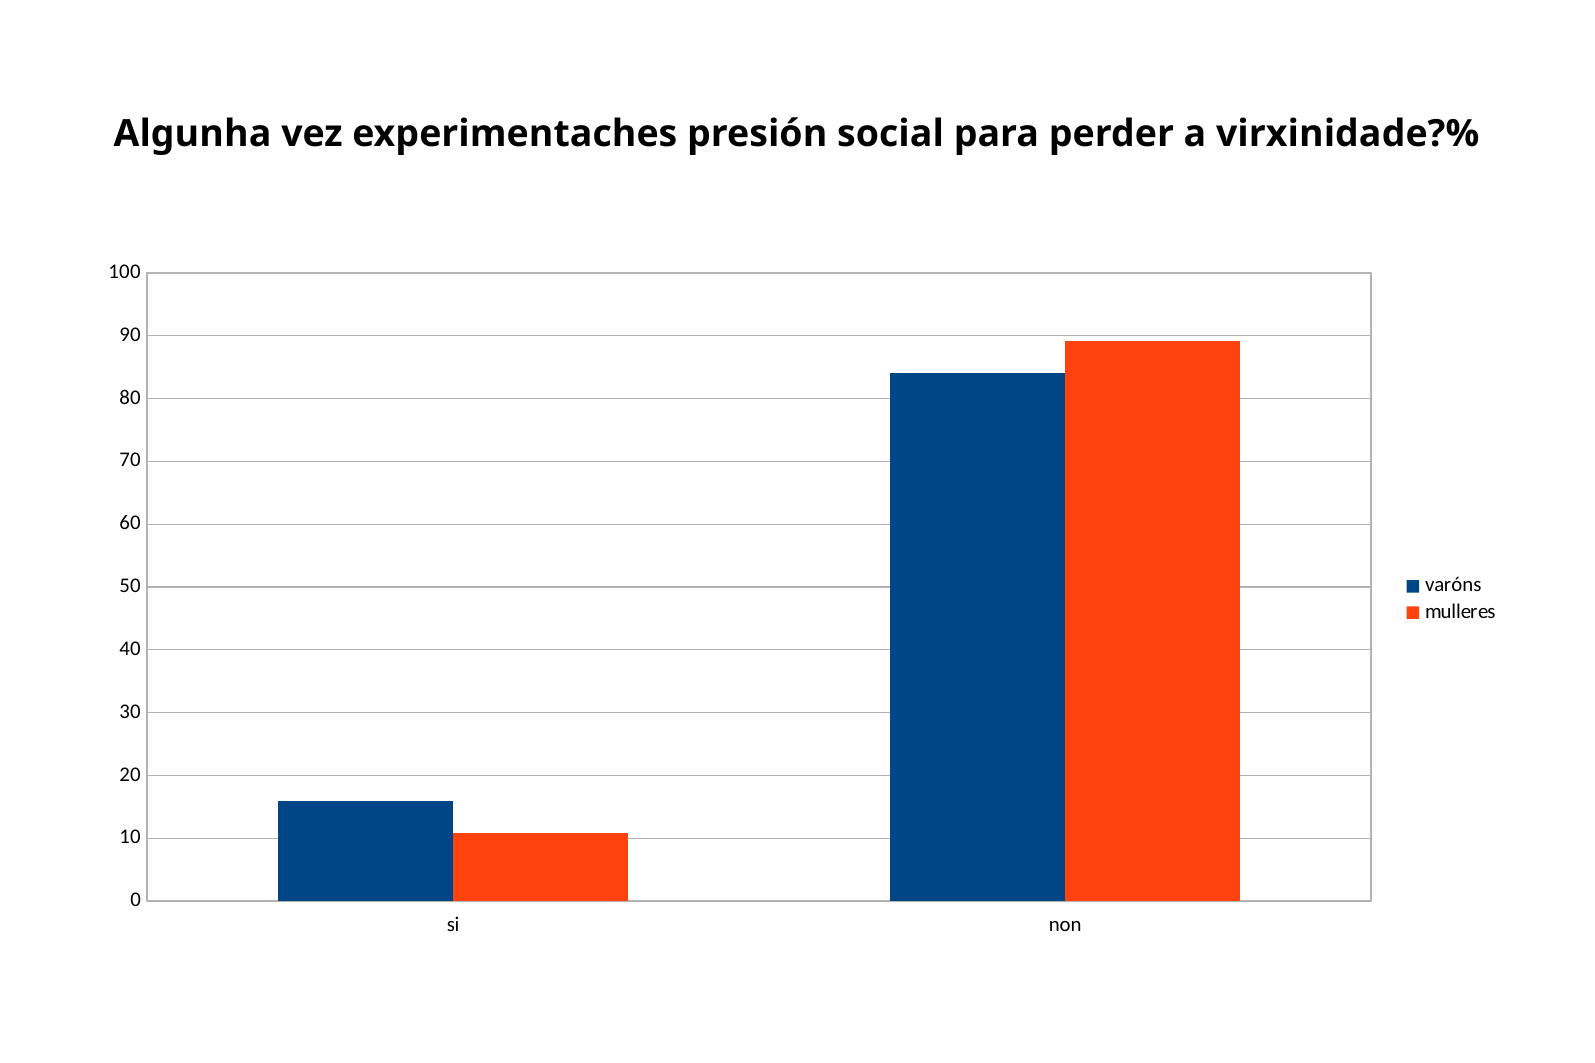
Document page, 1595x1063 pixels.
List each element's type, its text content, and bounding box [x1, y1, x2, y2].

title Algunha vez experimentaches presión social para perder a virxinidade?% [79, 42, 1515, 220]
chart [79, 248, 1515, 951]
